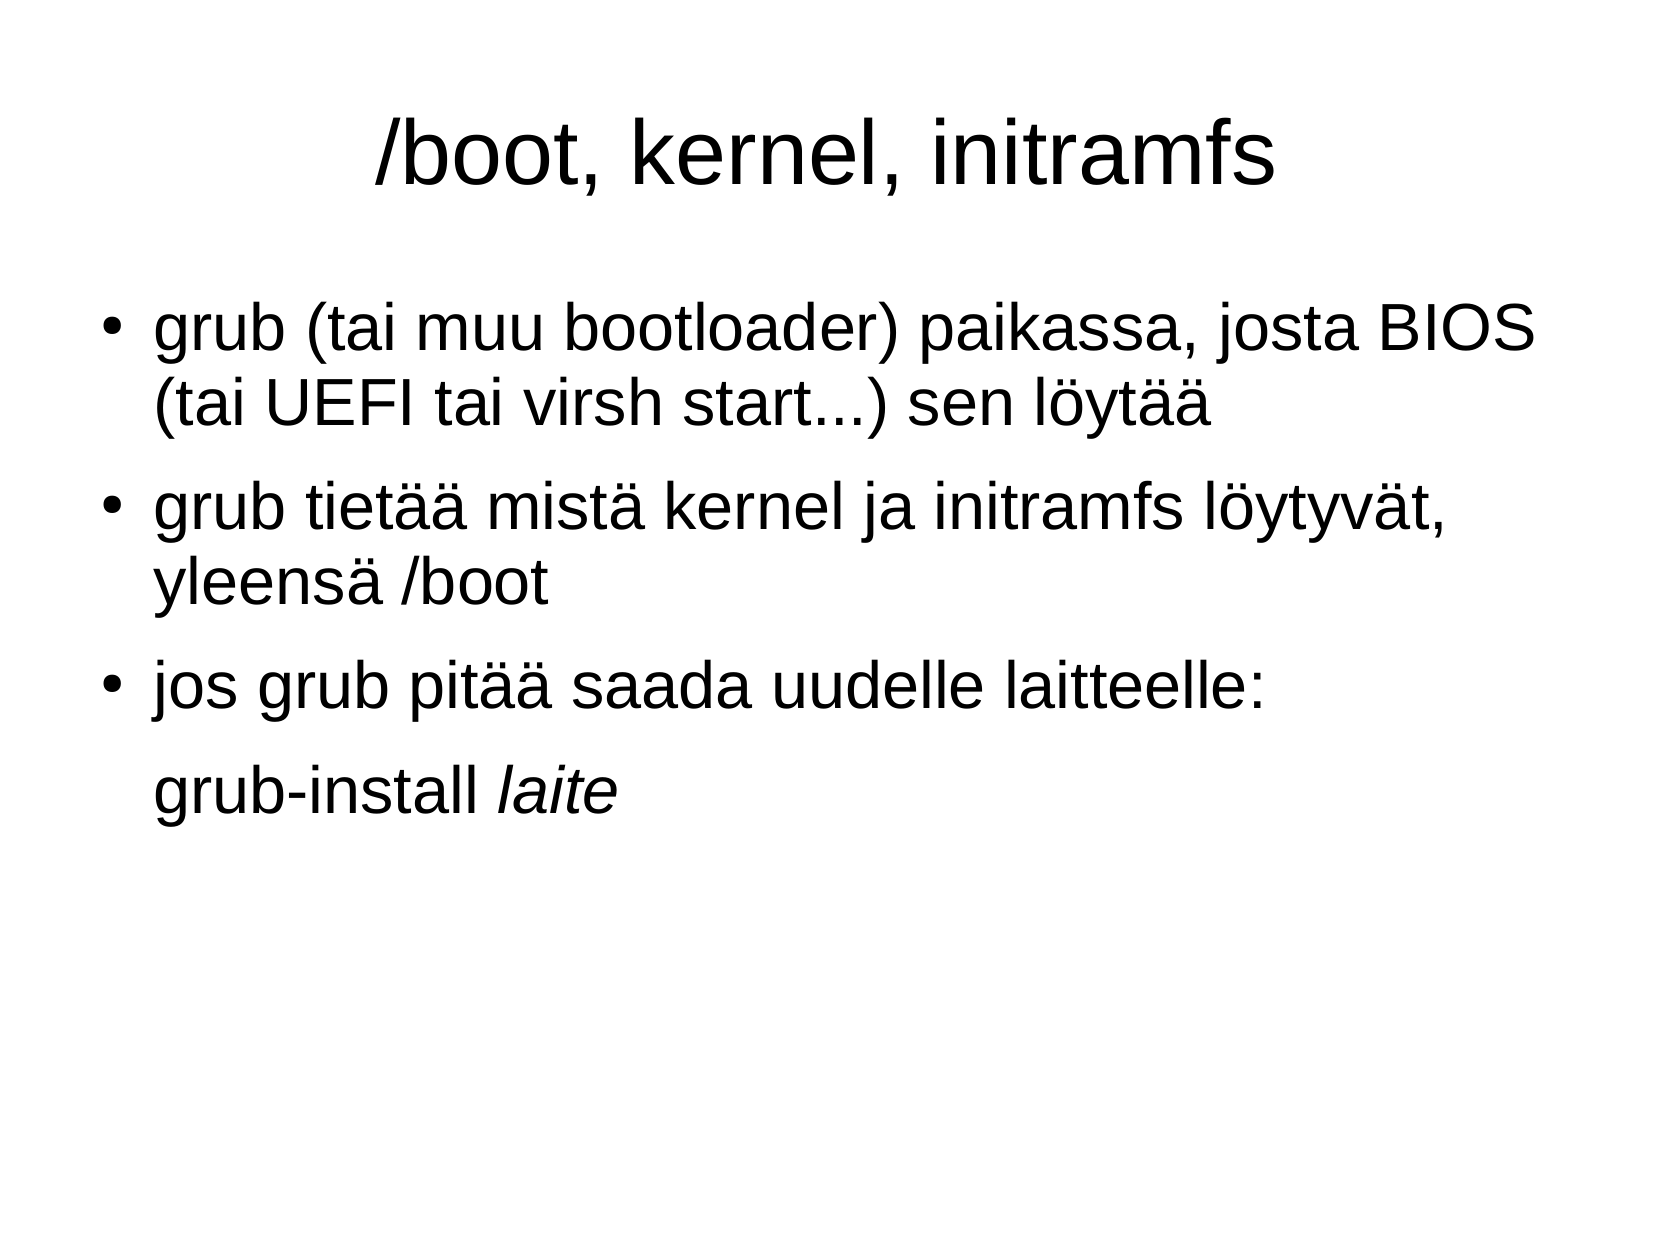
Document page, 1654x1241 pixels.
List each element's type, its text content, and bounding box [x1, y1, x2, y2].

list grub (tai muu bootloader) paikassa, josta BIOS (tai UEFI tai virsh start...) sen löytää grub tietää mistä kernel ja initramfs löytyvät, yleensä /boot jos grub pitää saada uudelle laitteelle: grub-install laite [82, 290, 1571, 1010]
title /boot, kernel, initramfs [82, 49, 1571, 257]
